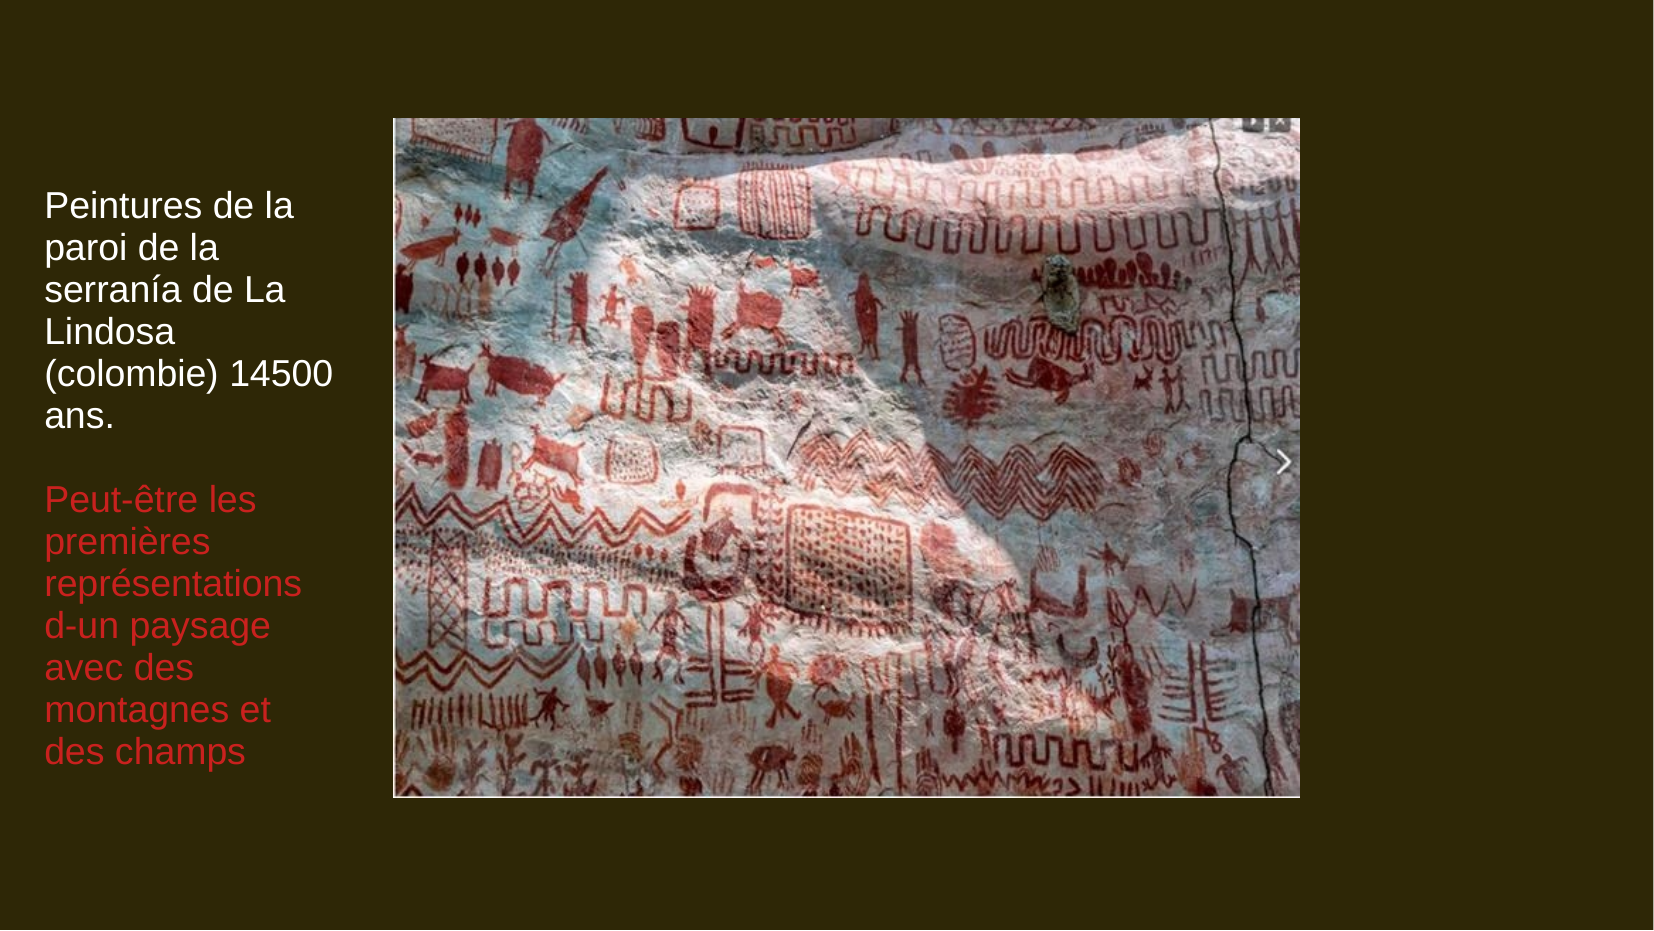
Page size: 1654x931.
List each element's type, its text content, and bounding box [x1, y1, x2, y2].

text_box Peintures de la paroi de la serranía de La Lindosa (colombie) 14500 ans. Peut-être les premières représentations d-un paysage avec des montagnes et des champs [29, 177, 355, 780]
picture [393, 118, 1300, 798]
